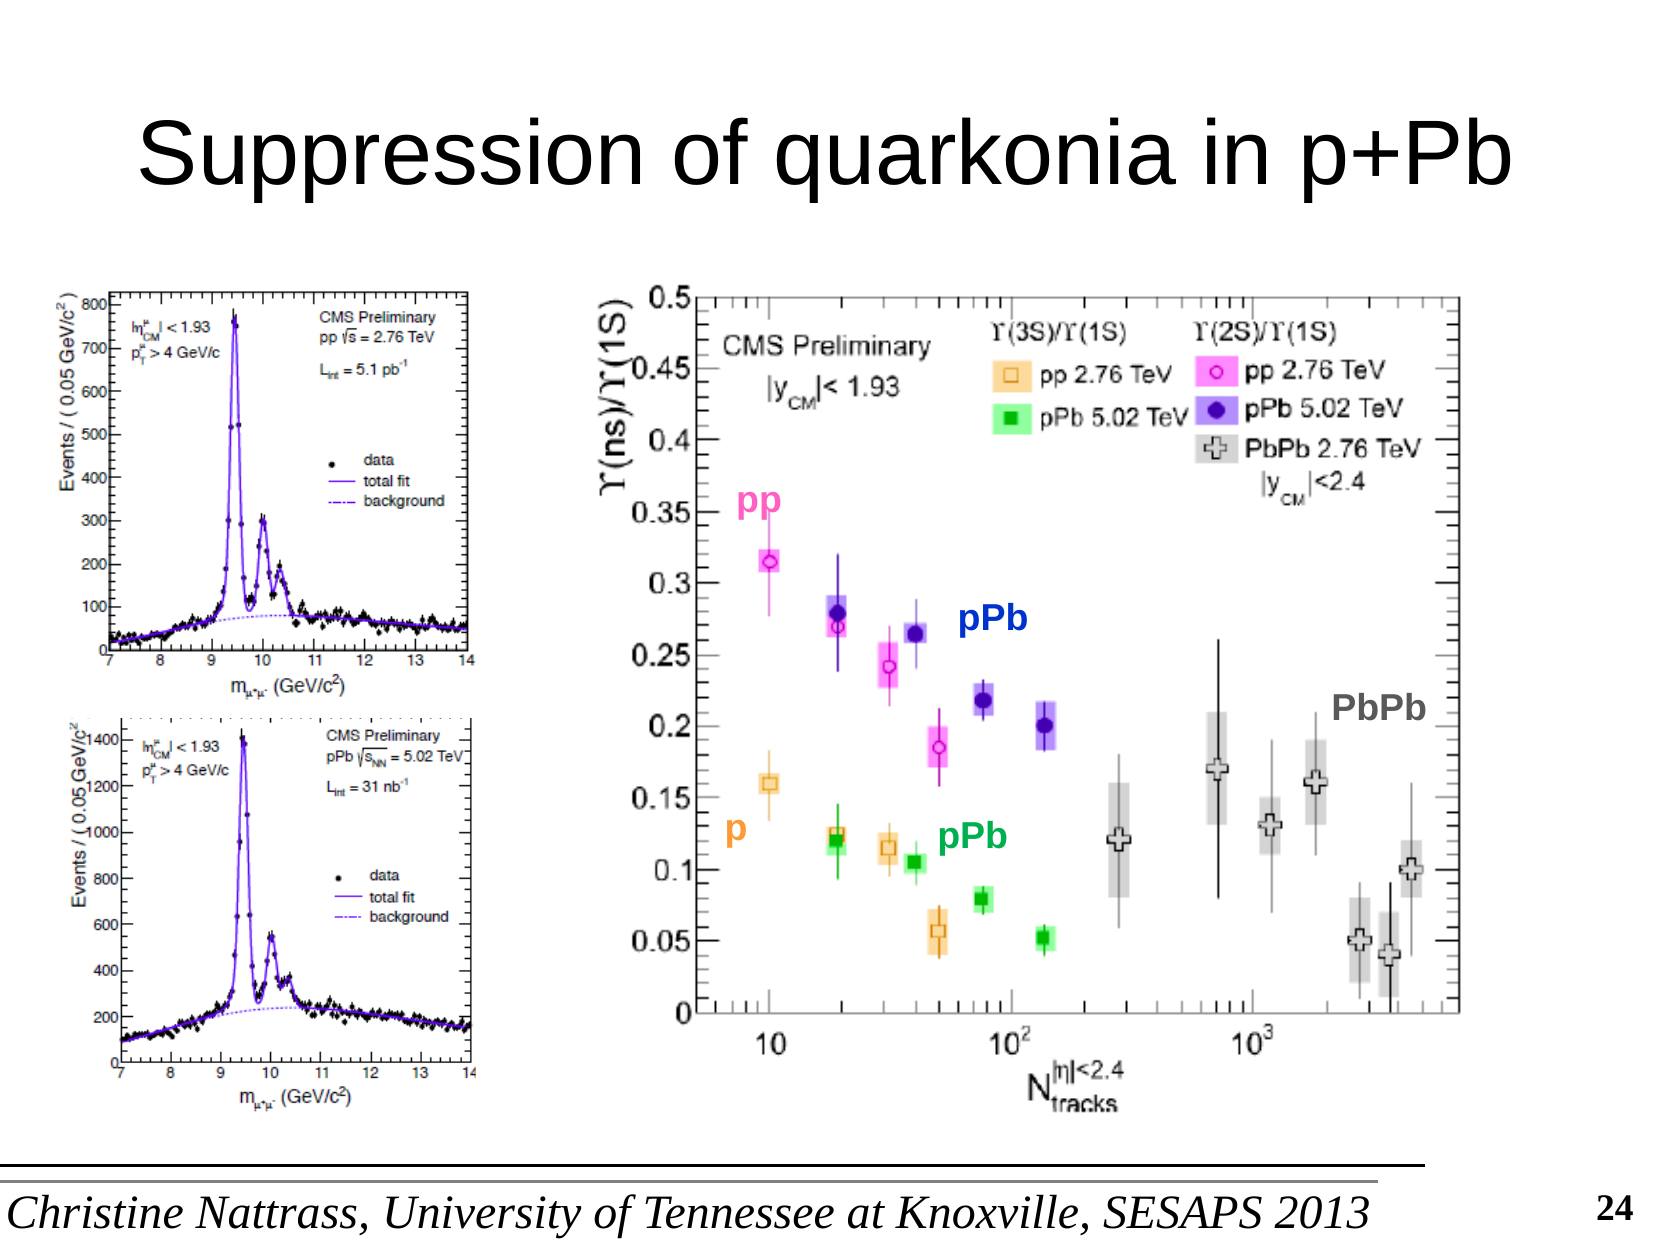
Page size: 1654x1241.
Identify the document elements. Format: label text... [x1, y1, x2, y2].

text_box pPb [922, 803, 1024, 864]
text_box PbPb [1316, 675, 1443, 736]
title Suppression of quarkonia in p+Pb [82, 49, 1571, 257]
picture [552, 278, 1495, 1120]
text_box pPb [942, 585, 1044, 646]
picture [38, 286, 481, 1128]
text_box p [709, 798, 763, 856]
text_box pp [721, 467, 798, 528]
